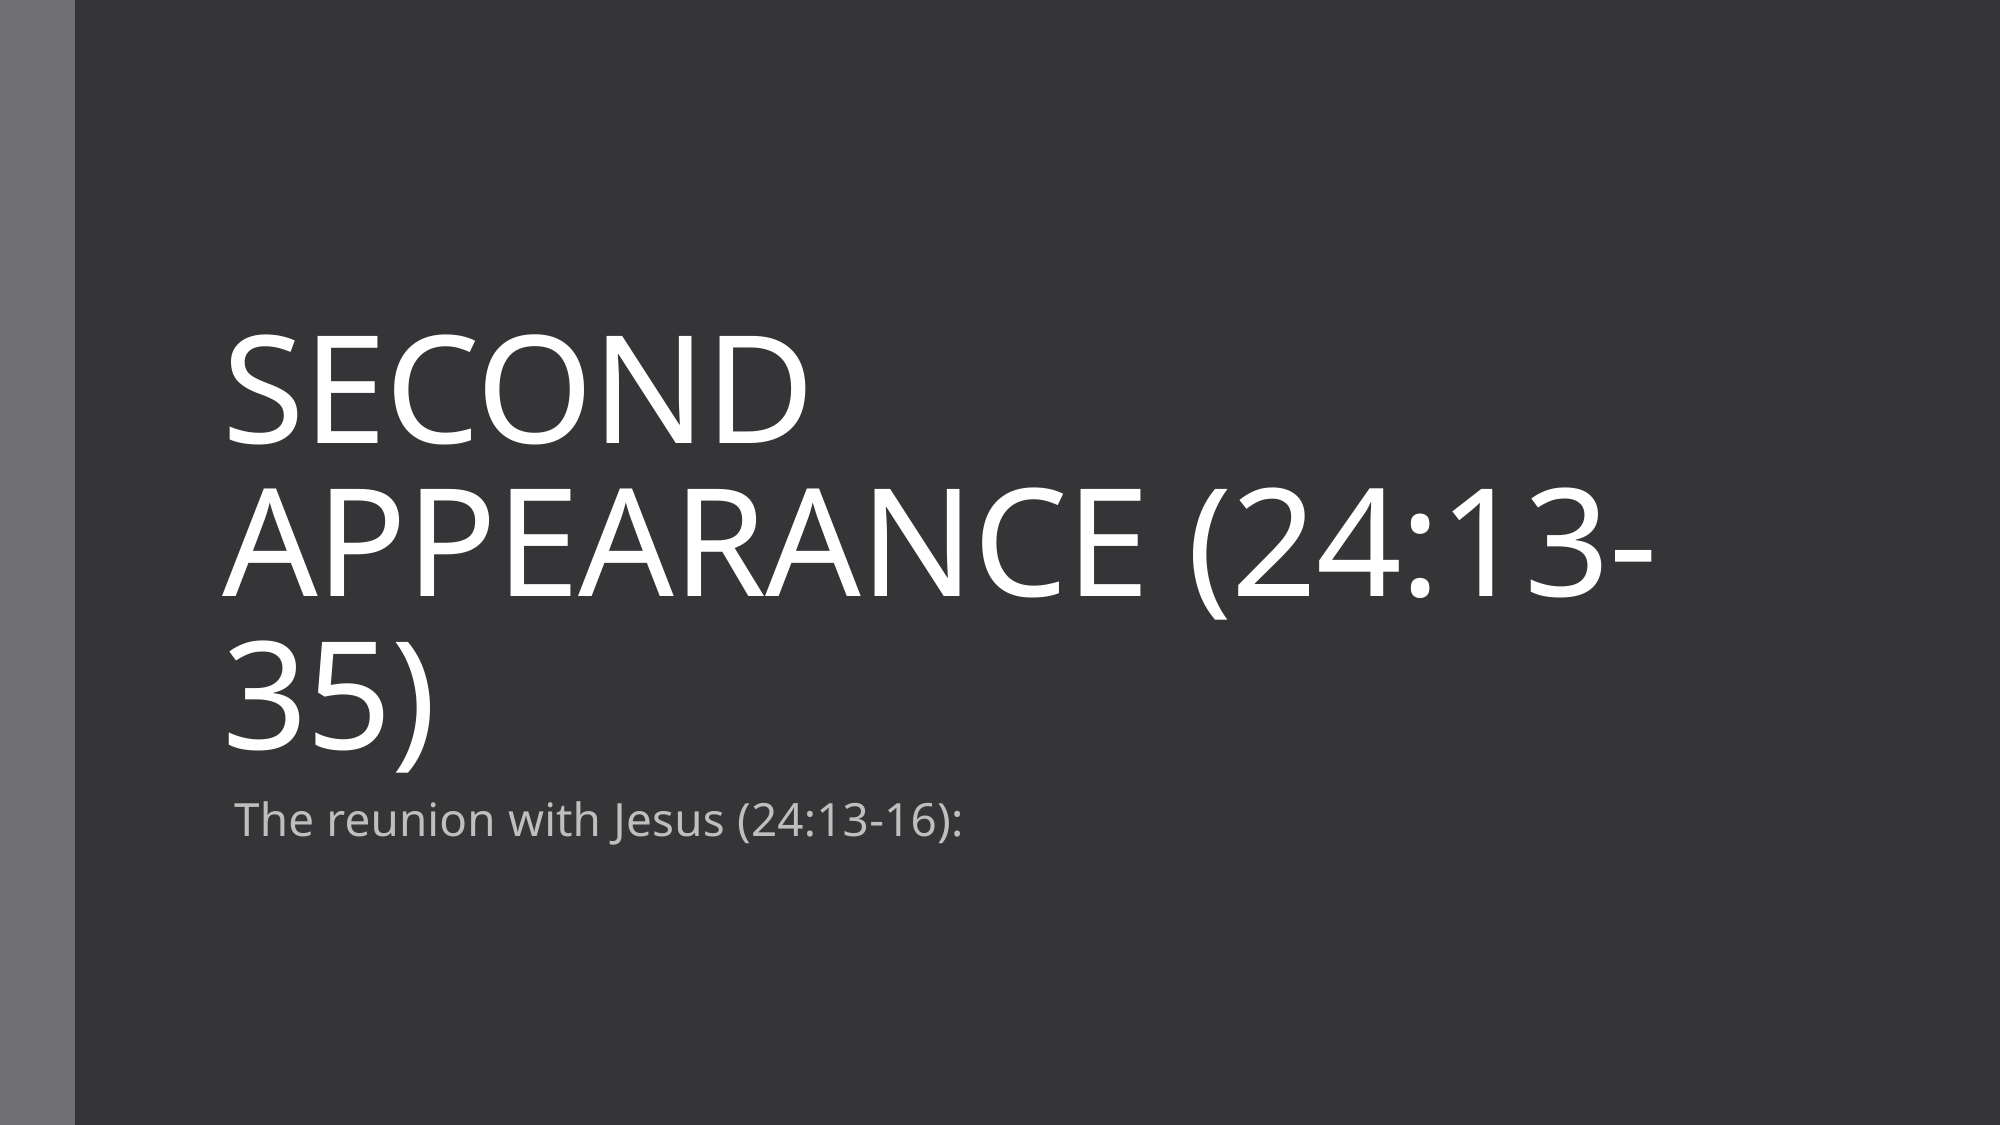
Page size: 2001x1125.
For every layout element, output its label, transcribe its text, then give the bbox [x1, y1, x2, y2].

subtitle The reunion with Jesus (24:13-16): [206, 787, 1752, 1066]
title SECOND APPEARANCE (24:13-35) [206, 124, 1752, 787]
